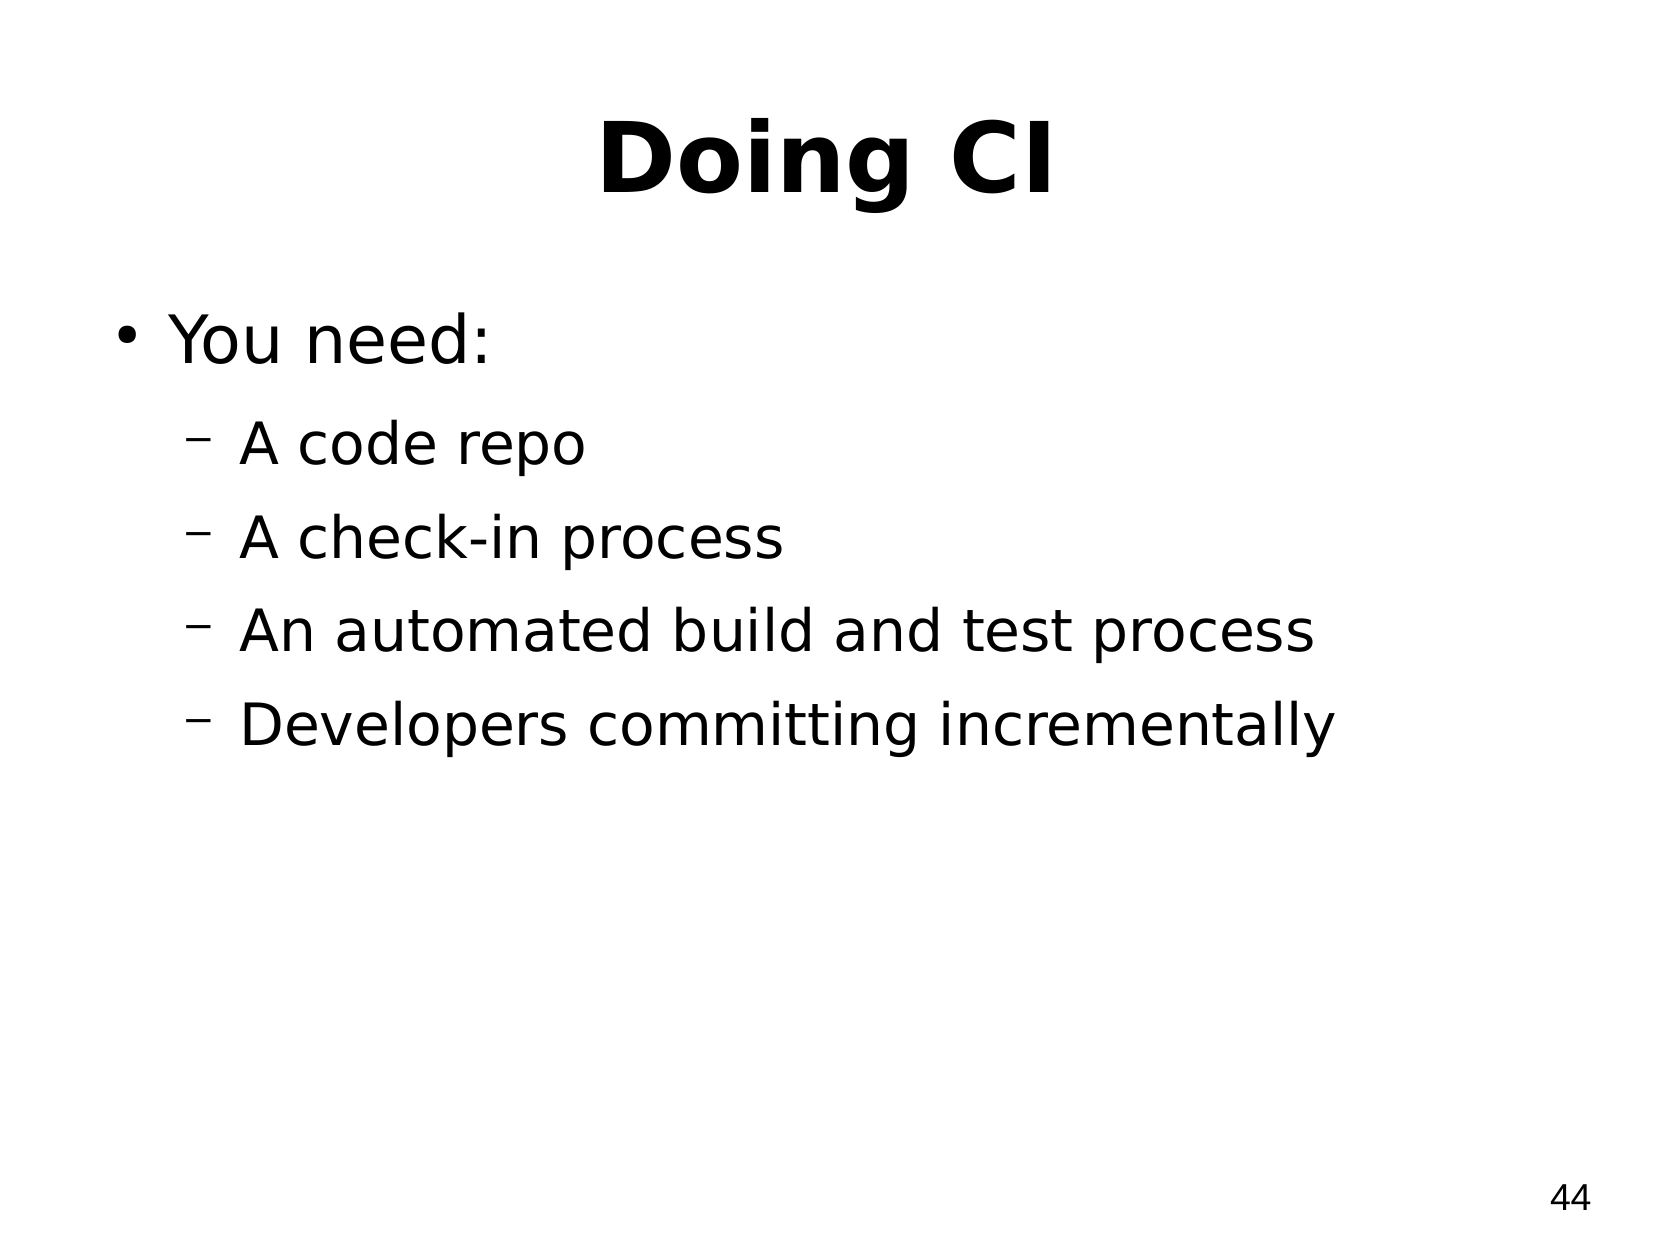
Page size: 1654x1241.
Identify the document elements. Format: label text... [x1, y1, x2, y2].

list You need: A code repo A check-in process An automated build and test process Developers committing incrementally [82, 289, 1571, 1108]
title Doing CI [82, 49, 1571, 257]
